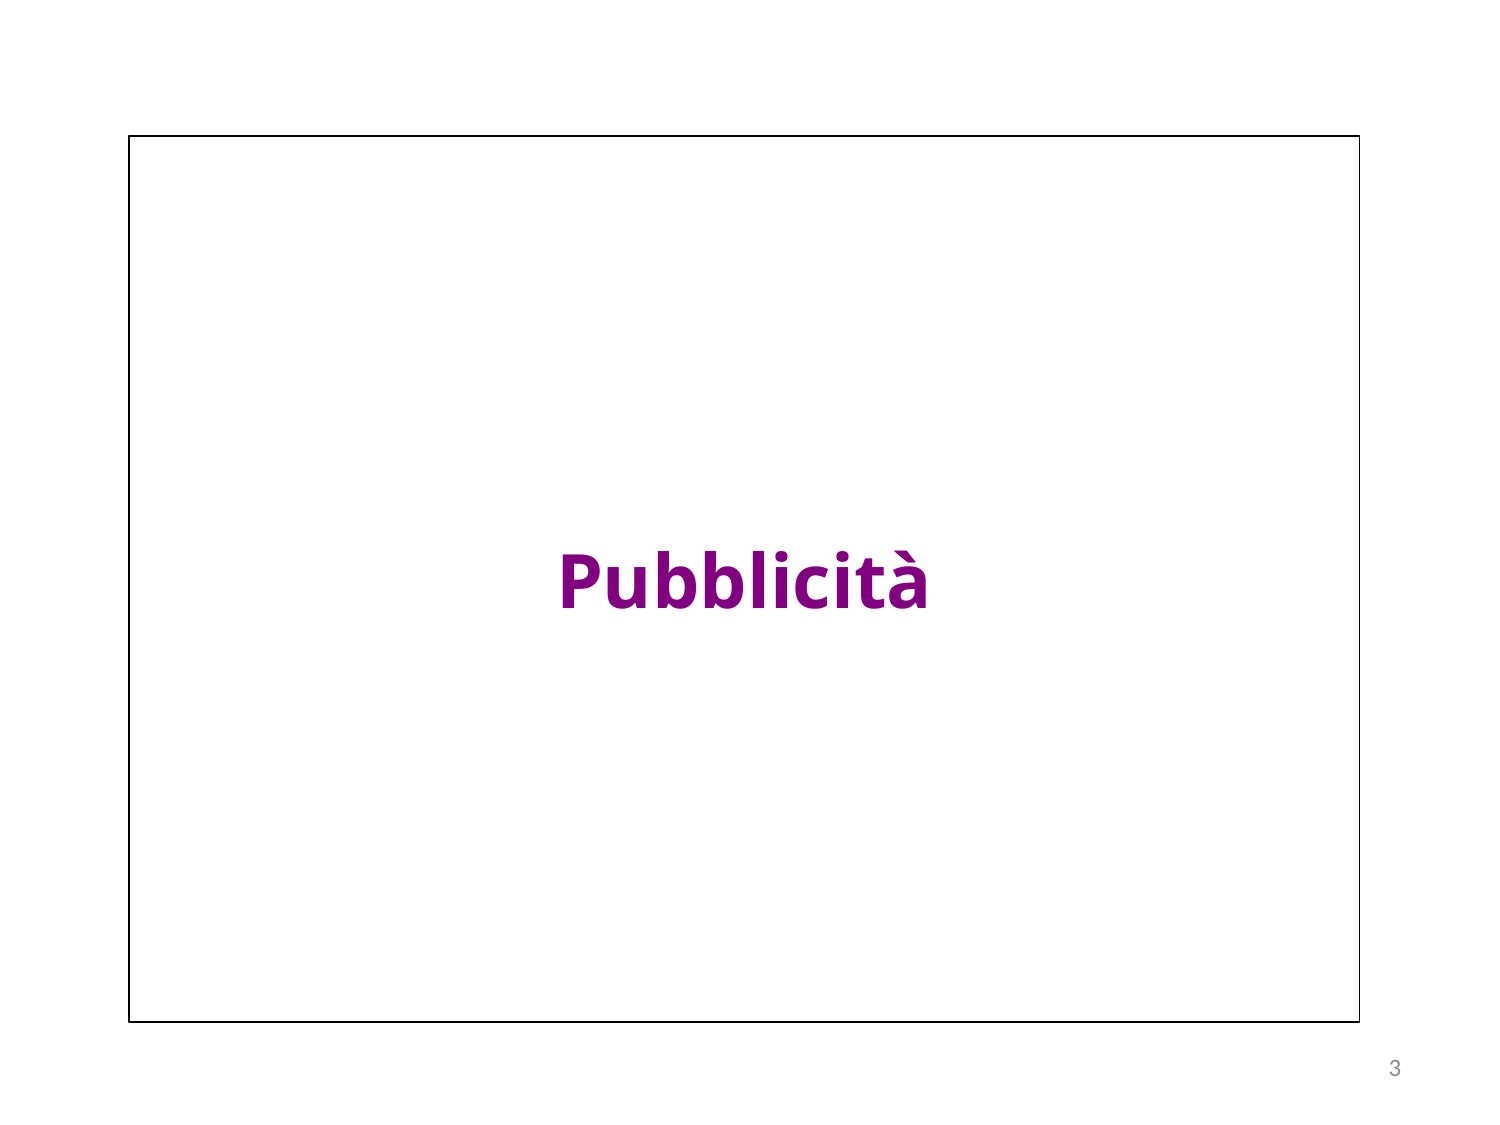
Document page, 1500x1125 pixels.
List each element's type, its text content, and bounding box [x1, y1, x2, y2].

text_box Pubblicità [128, 135, 1360, 1022]
text_box <numero> [1074, 1042, 1417, 1095]
